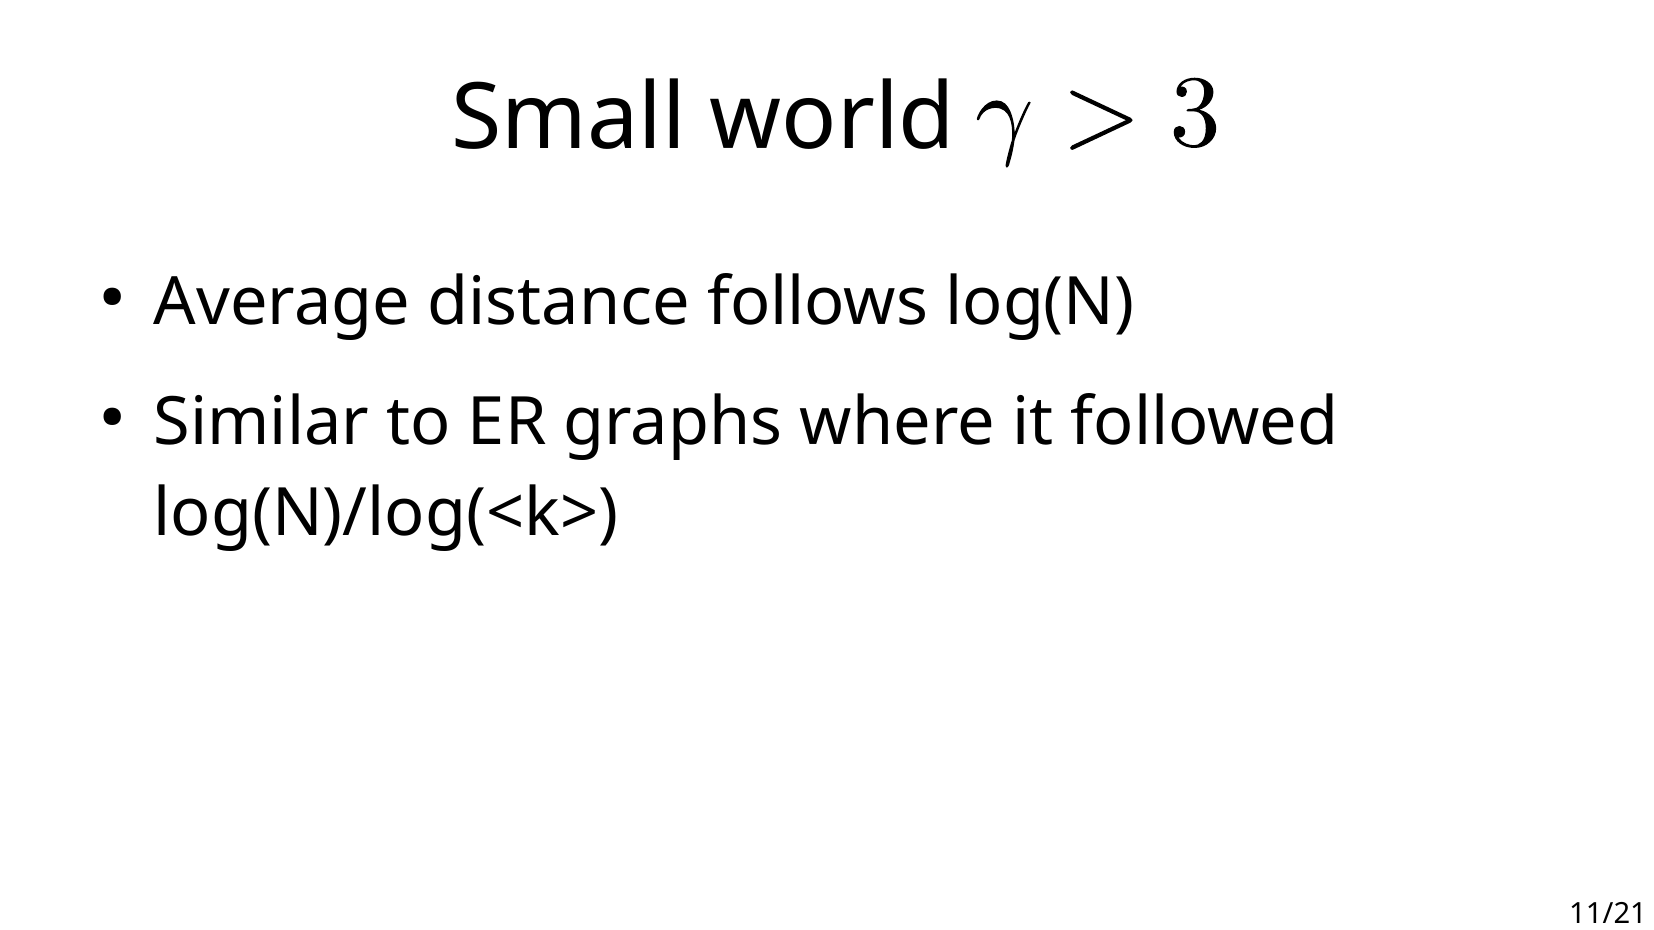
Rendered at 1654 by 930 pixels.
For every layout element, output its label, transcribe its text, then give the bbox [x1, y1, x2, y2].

title Small world [82, 1, 1571, 225]
list Average distance follows log(N) Similar to ER graphs where it followed log(N)/log(<k>) [82, 252, 1571, 571]
text_box [975, 77, 1221, 168]
